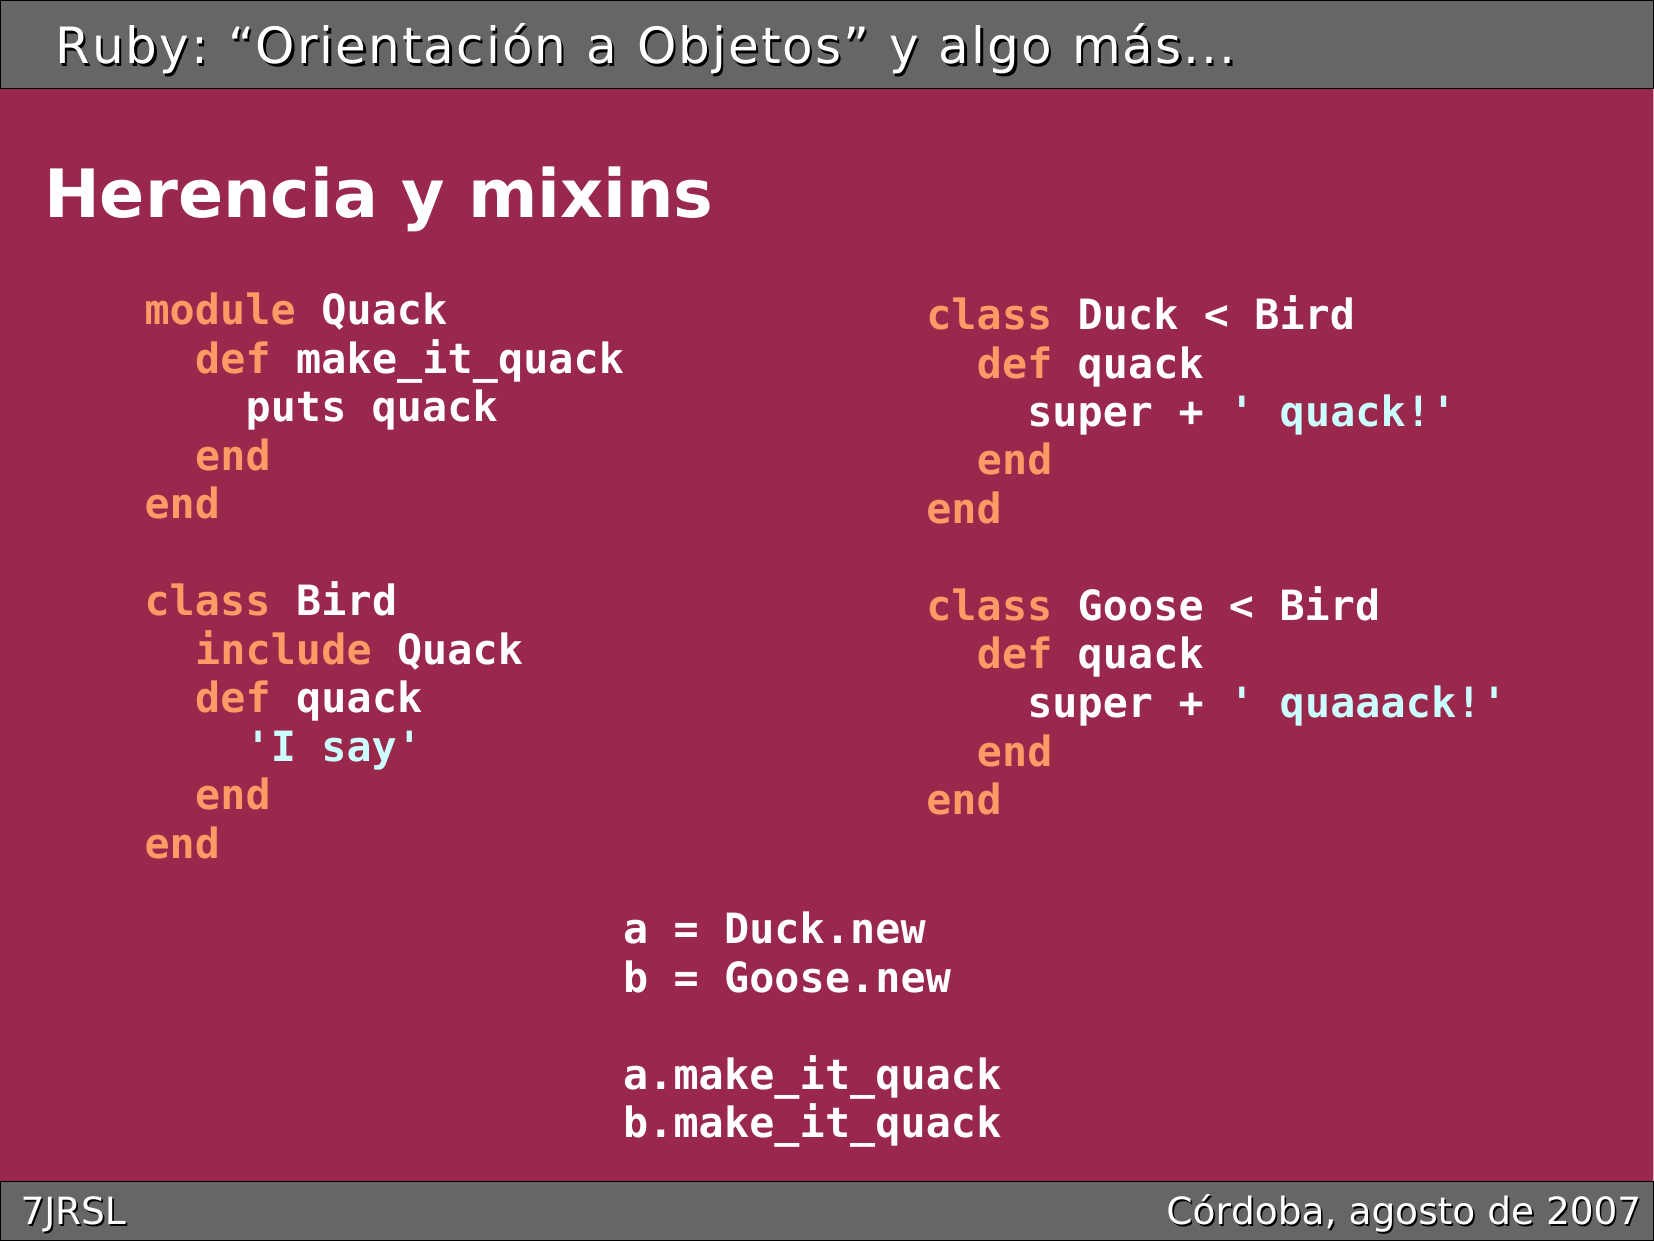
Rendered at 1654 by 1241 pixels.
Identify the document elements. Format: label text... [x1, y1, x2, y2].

text_box [0, 1181, 1654, 1241]
text_box a = Duck.new b = Goose.new a.make_it_quack b.make_it_quack [608, 897, 1081, 1181]
text_box 7JRSL [5, 1182, 178, 1241]
text_box Ruby: “Orientación a Objetos” y algo más... [40, 9, 1565, 89]
text_box class Duck < Bird def quack super + ' quack!' end end class Goose < Bird def quack super + ' quaaack!' end end [911, 283, 1522, 858]
text_box Córdoba, agosto de 2007 [1151, 1182, 1654, 1241]
text_box module Quack def make_it_quack puts quack end end class Bird include Quack def quack 'I say' end end [129, 278, 640, 876]
text_box Herencia y mixins [29, 147, 1625, 241]
text_box [0, 0, 1654, 89]
